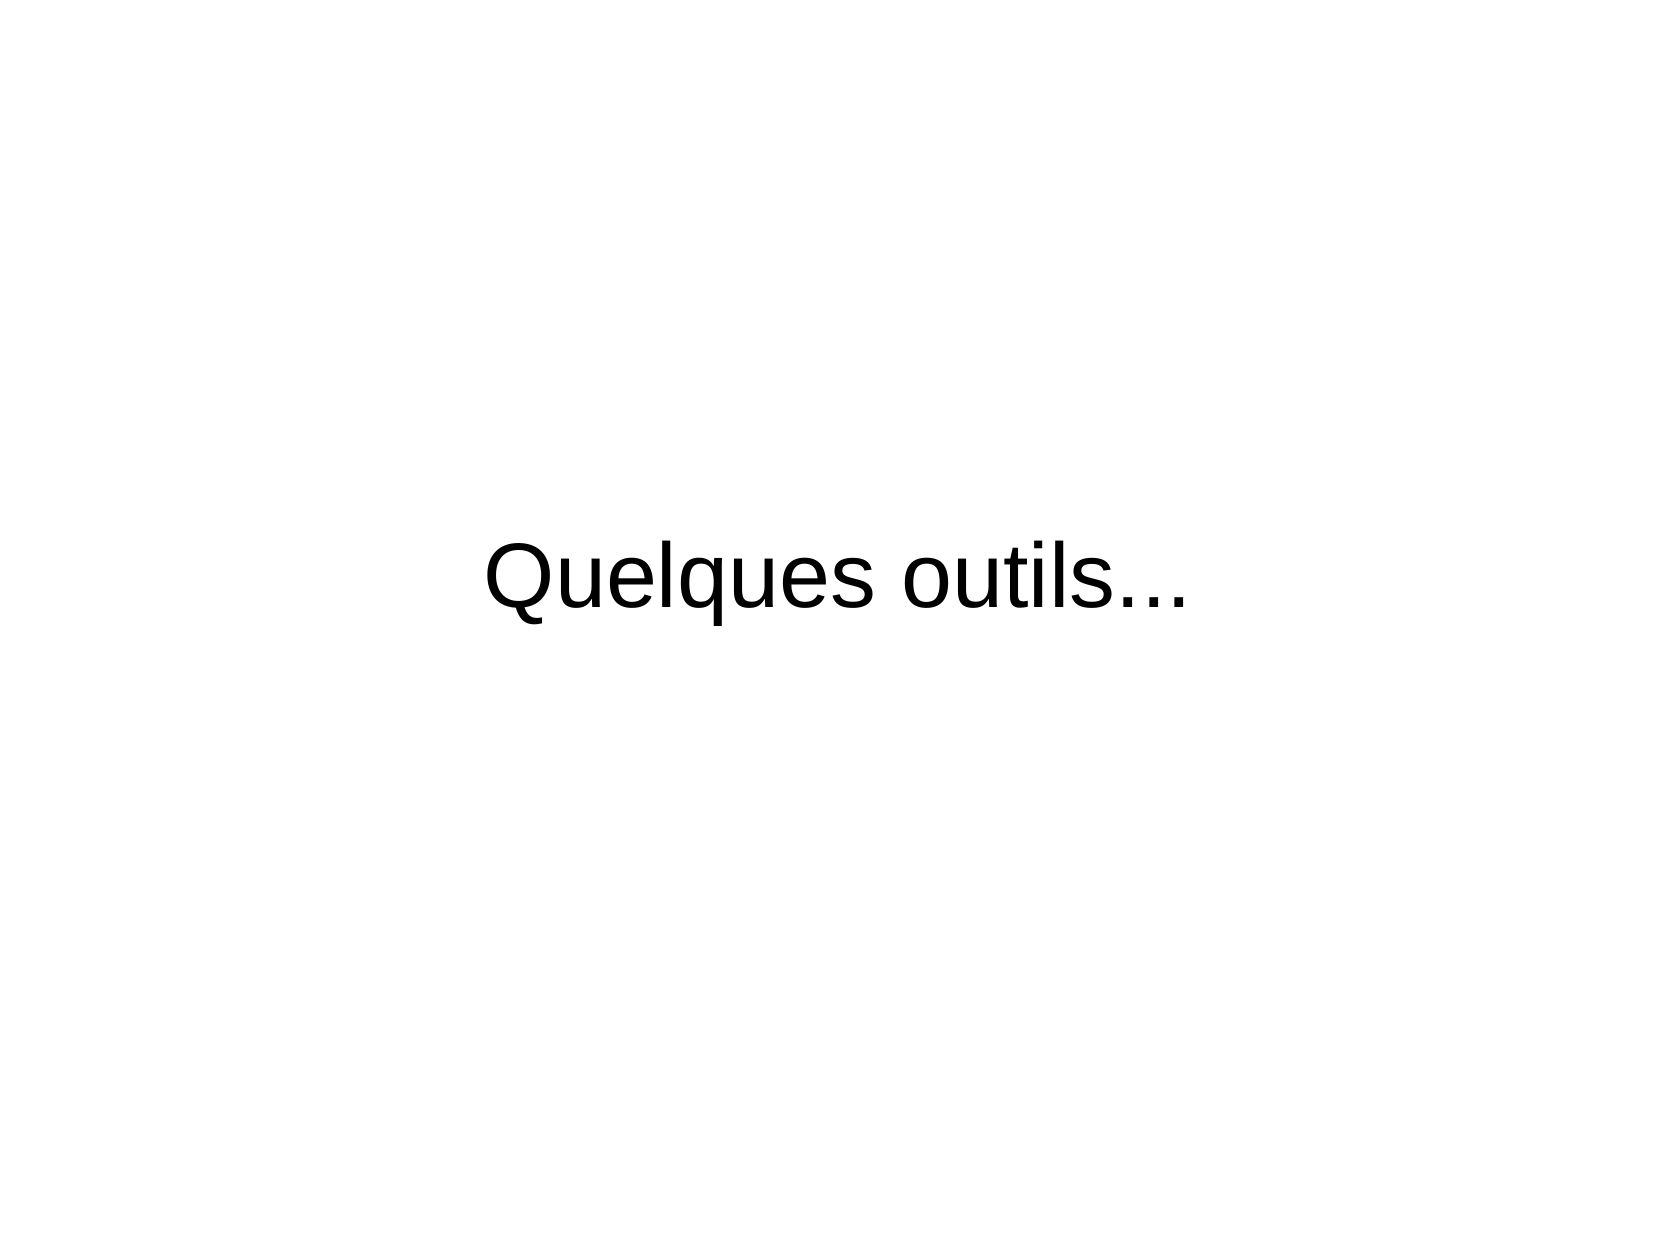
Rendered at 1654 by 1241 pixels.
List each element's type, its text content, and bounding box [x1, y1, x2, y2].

title Quelques outils... [94, 472, 1583, 680]
